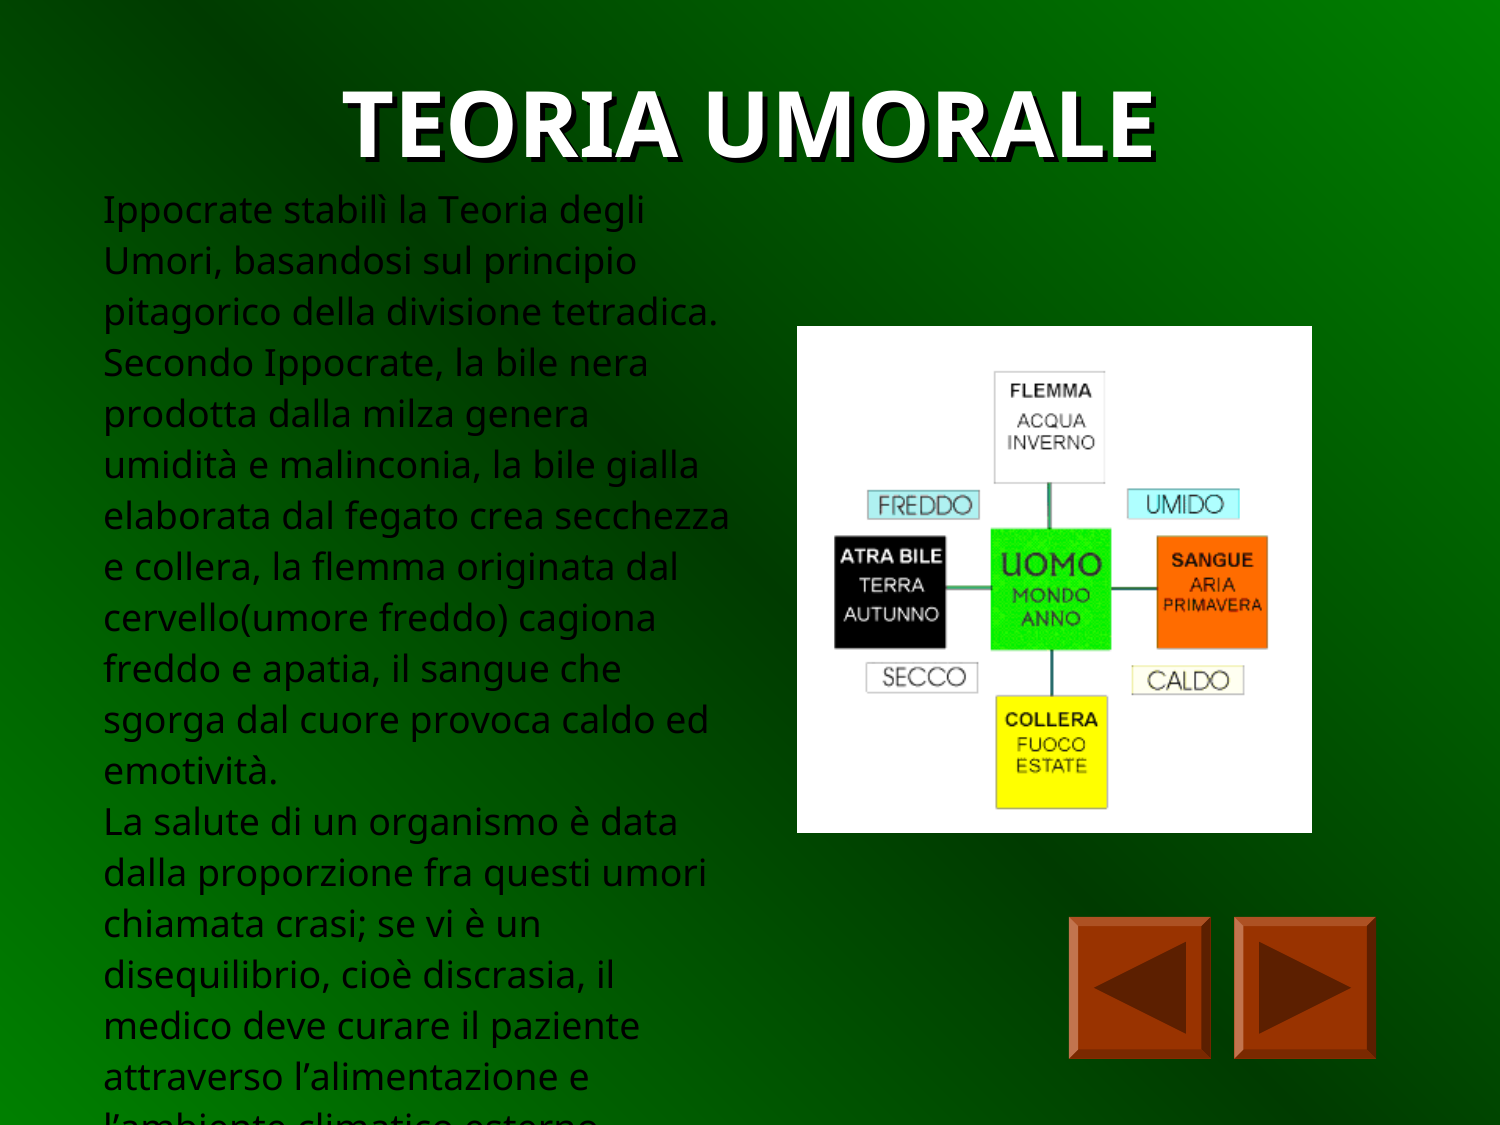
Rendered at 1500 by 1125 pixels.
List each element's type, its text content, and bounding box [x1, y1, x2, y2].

text_box [797, 326, 1312, 833]
text_box Ippocrate stabilì la Teoria degli Umori, basandosi sul principio pitagorico della divisione tetradica. Secondo Ippocrate, la bile nera prodotta dalla milza genera umidità e malinconia, la bile gialla elaborata dal fegato crea secchezza e collera, la flemma originata dal cervello(umore freddo) cagiona freddo e apatia, il sangue che sgorga dal cuore provoca caldo ed emotività. La salute di un organismo è data dalla proporzione fra questi umori chiamata crasi; se vi è un disequilibrio, cioè discrasia, il medico deve curare il paziente attraverso l’alimentazione e l’ambiente climatico esterno. [88, 175, 751, 1125]
text_box [1235, 916, 1377, 1059]
title TEORIA UMORALE [75, 45, 1426, 200]
text_box [1070, 916, 1211, 1059]
